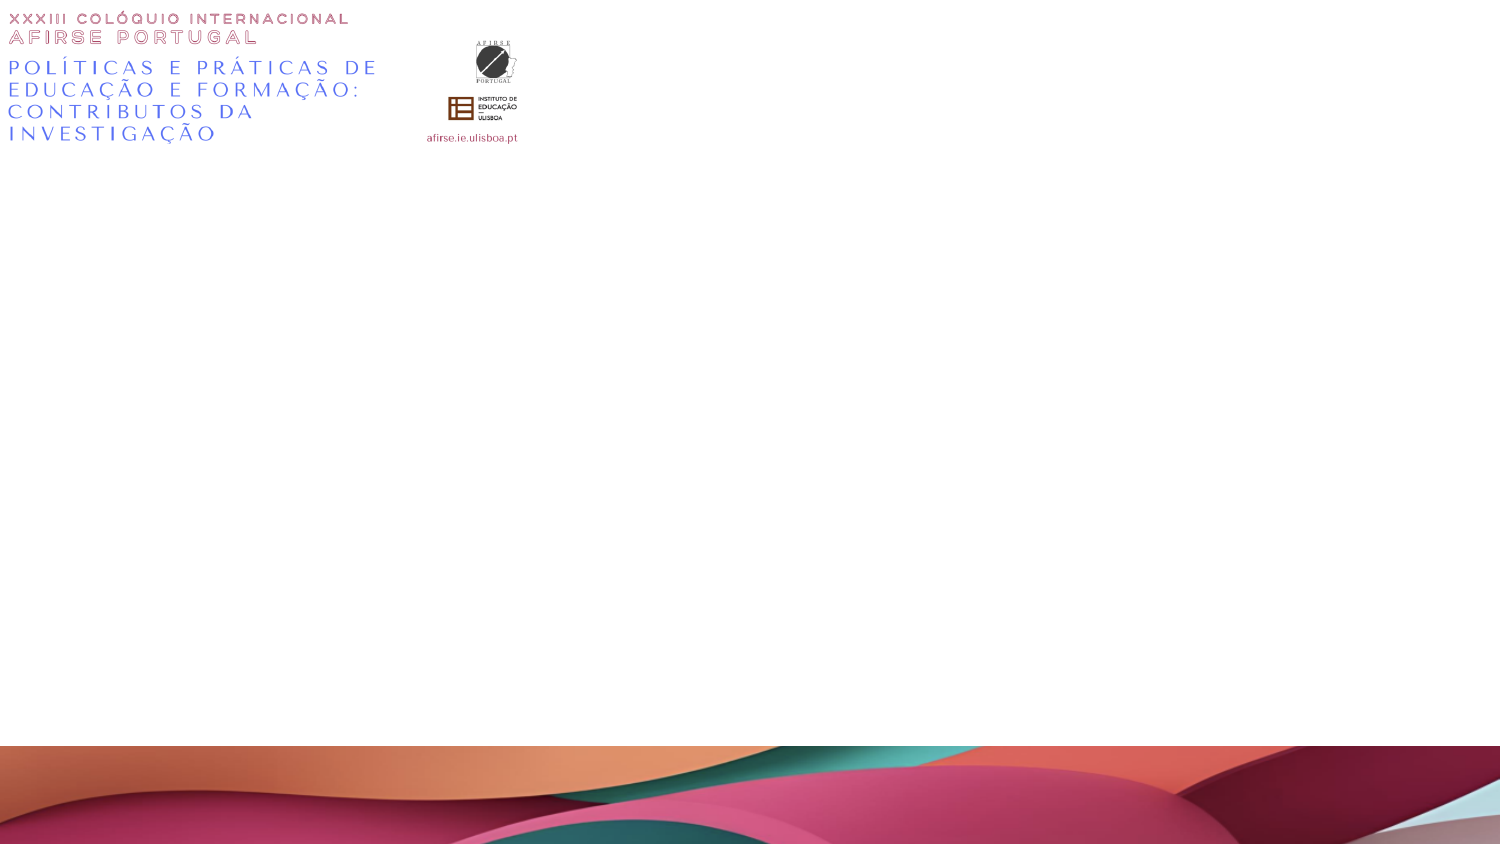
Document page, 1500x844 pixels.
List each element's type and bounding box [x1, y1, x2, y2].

picture [0, 746, 1500, 844]
picture [6, 7, 523, 144]
